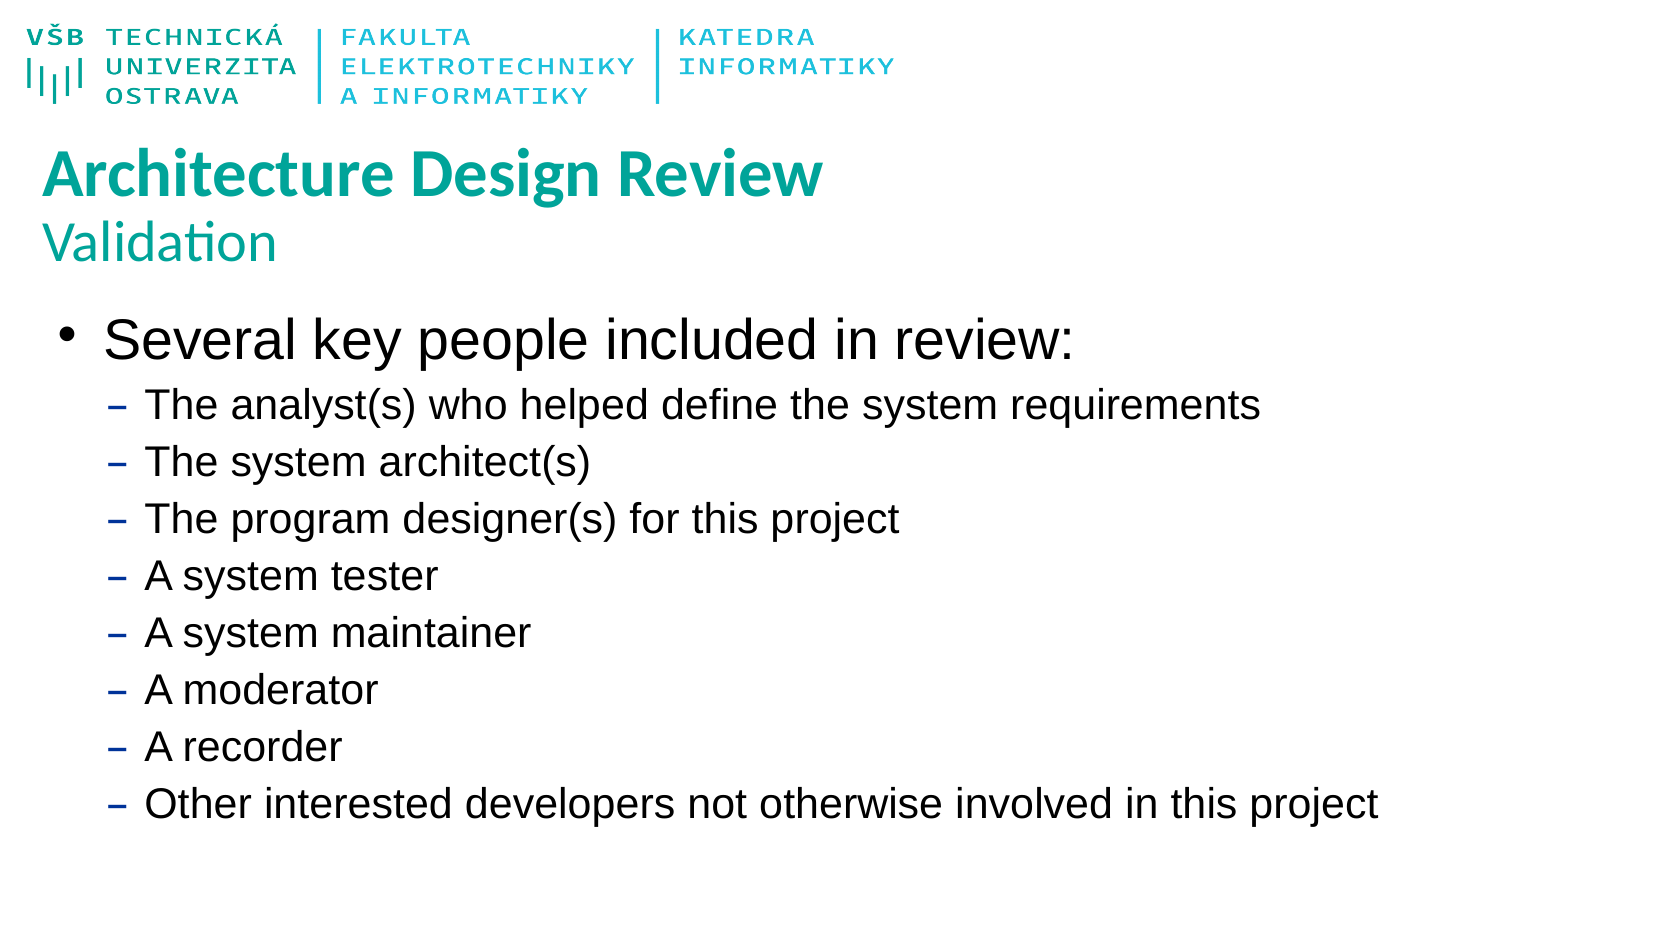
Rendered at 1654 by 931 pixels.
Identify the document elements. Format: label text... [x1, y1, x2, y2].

title Architecture Design Review Validation [27, 142, 1628, 282]
picture [26, 23, 894, 104]
list Several key people included in review: The analyst(s) who helped define the system requirements The system architect(s) The program designer(s) for this project A system tester A system maintainer A moderator A recorder Other interested developers not otherwise involved in this project [27, 302, 1628, 842]
